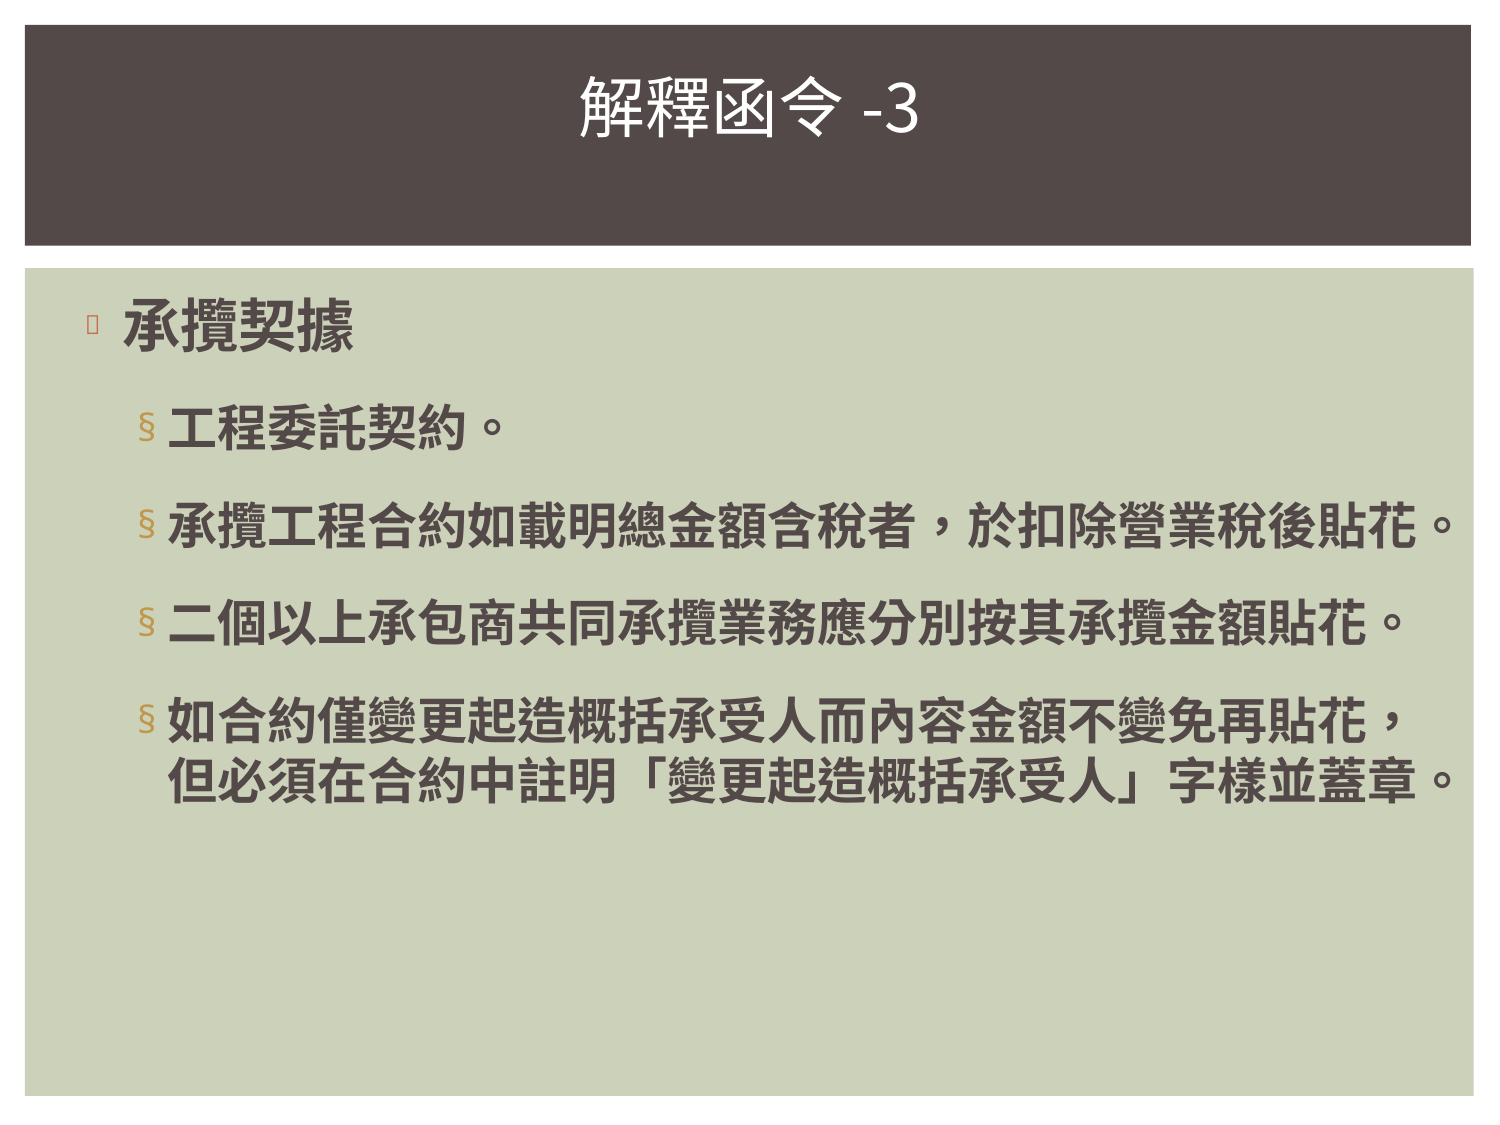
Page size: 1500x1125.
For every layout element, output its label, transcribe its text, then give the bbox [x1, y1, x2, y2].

title 解釋函令-3 [62, 58, 1438, 232]
list 承攬契據 工程委託契約。 承攬工程合約如載明總金額含稅者，於扣除營業稅後貼花。 二個以上承包商共同承攬業務應分別按其承攬金額貼花。 如合約僅變更起造概括承受人而內容金額不變免再貼花，但必須在合約中註明「變更起造概括承受人」字樣並蓋章。 [62, 281, 1436, 1005]
